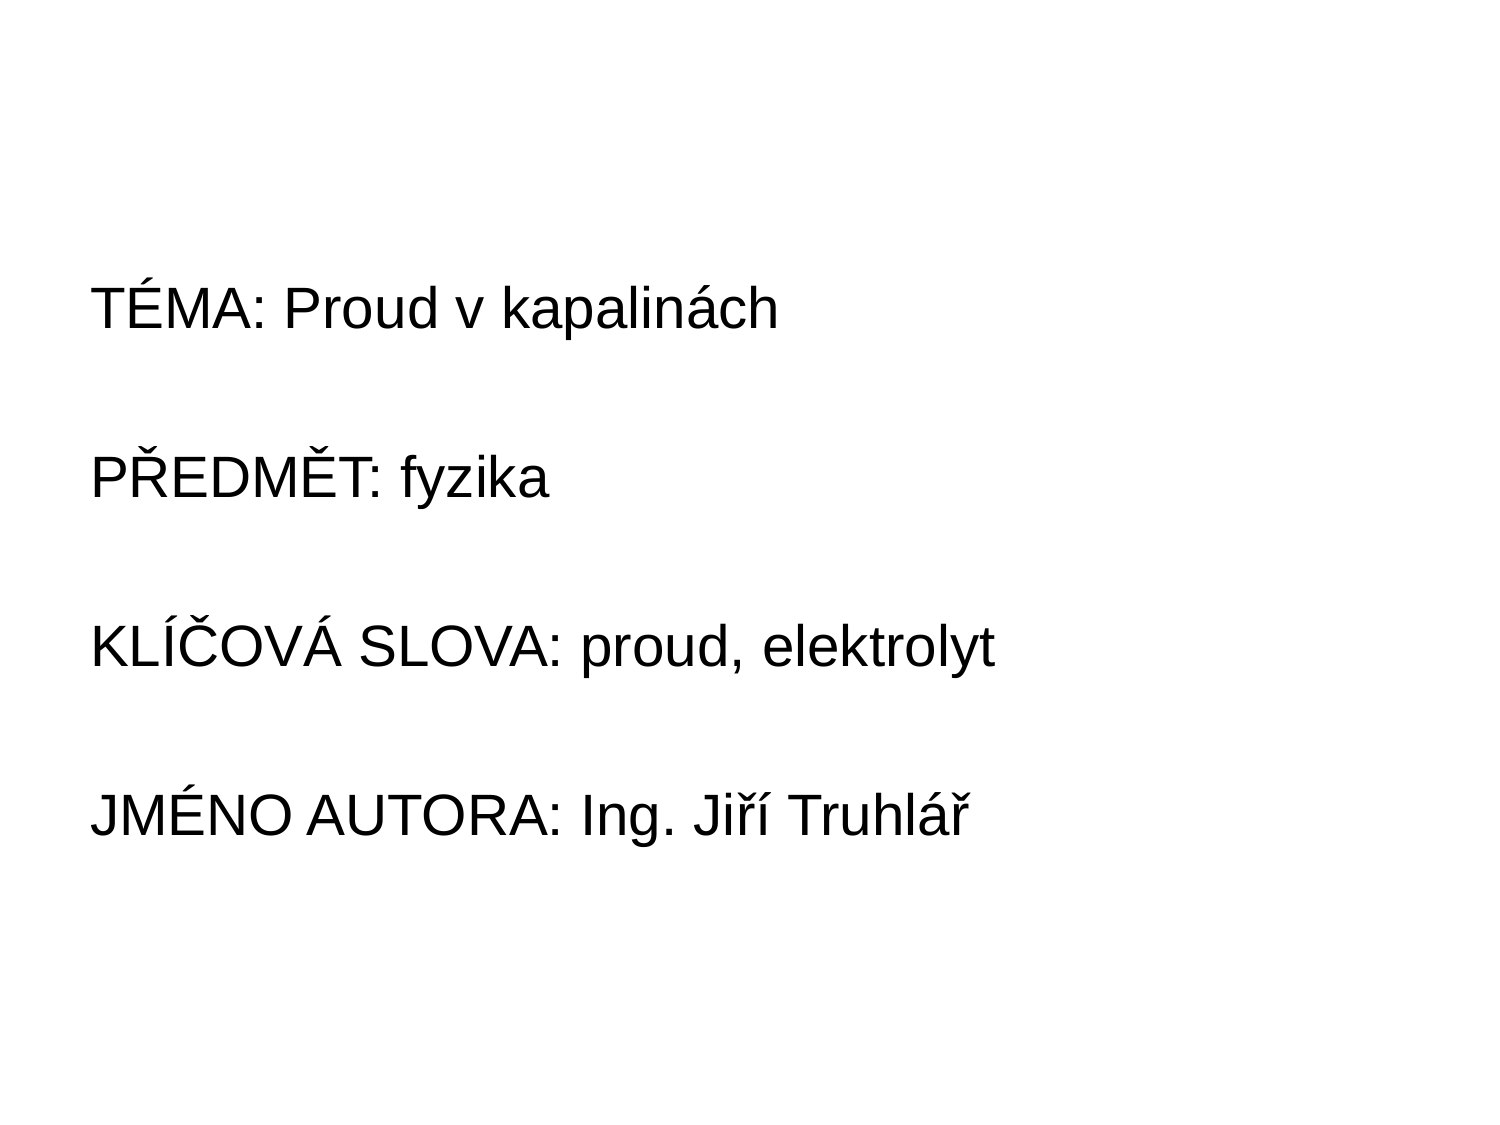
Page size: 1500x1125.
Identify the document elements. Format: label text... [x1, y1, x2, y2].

list TÉMA: Proud v kapalinách PŘEDMĚT: fyzika KLÍČOVÁ SLOVA: proud, elektrolyt JMÉNO AUTORA: Ing. Jiří Truhlář [75, 262, 1426, 1006]
